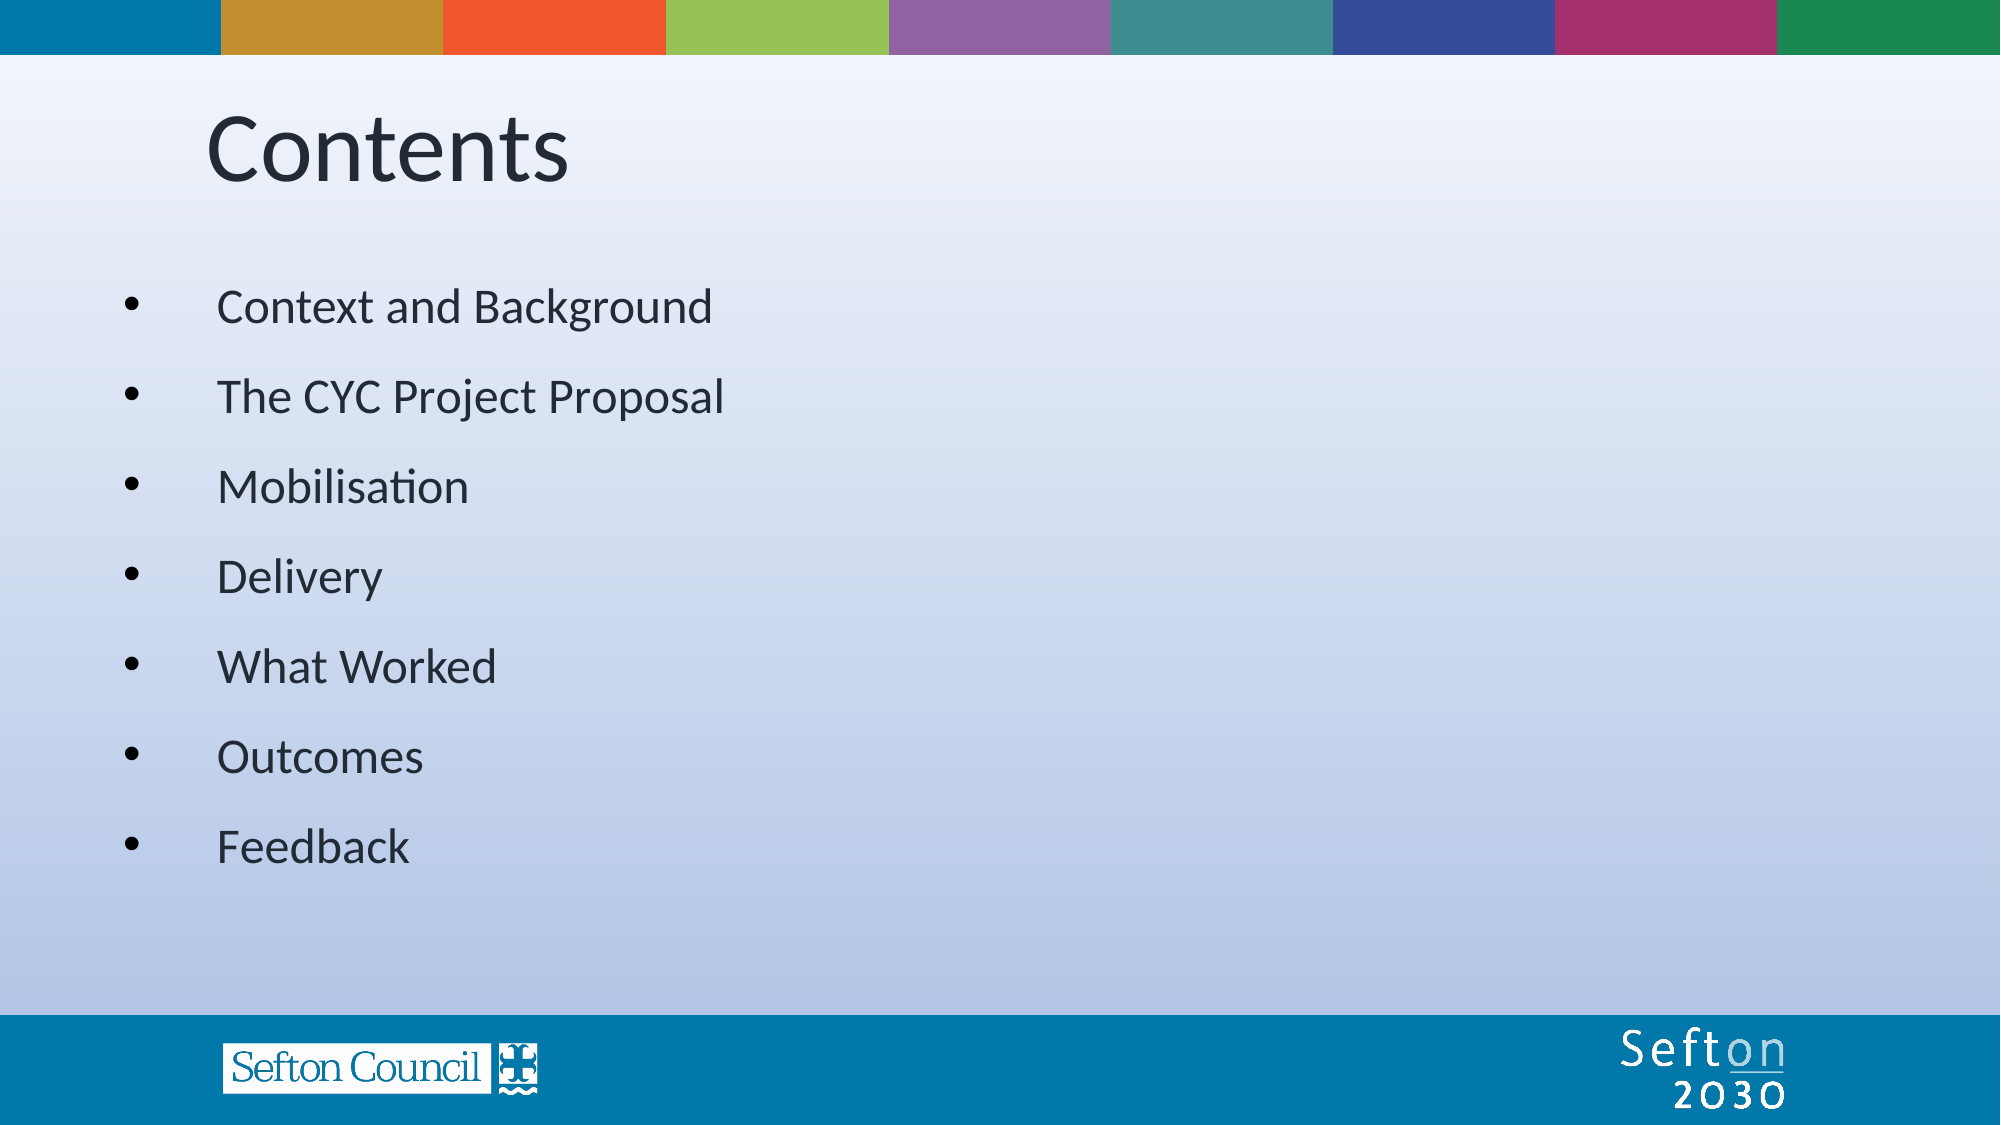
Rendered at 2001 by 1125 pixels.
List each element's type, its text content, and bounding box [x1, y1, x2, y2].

text_box Context and Background The CYC Project Proposal Mobilisation Delivery What Worked Outcomes Feedback [108, 235, 1778, 933]
title Contents [191, 62, 1748, 235]
